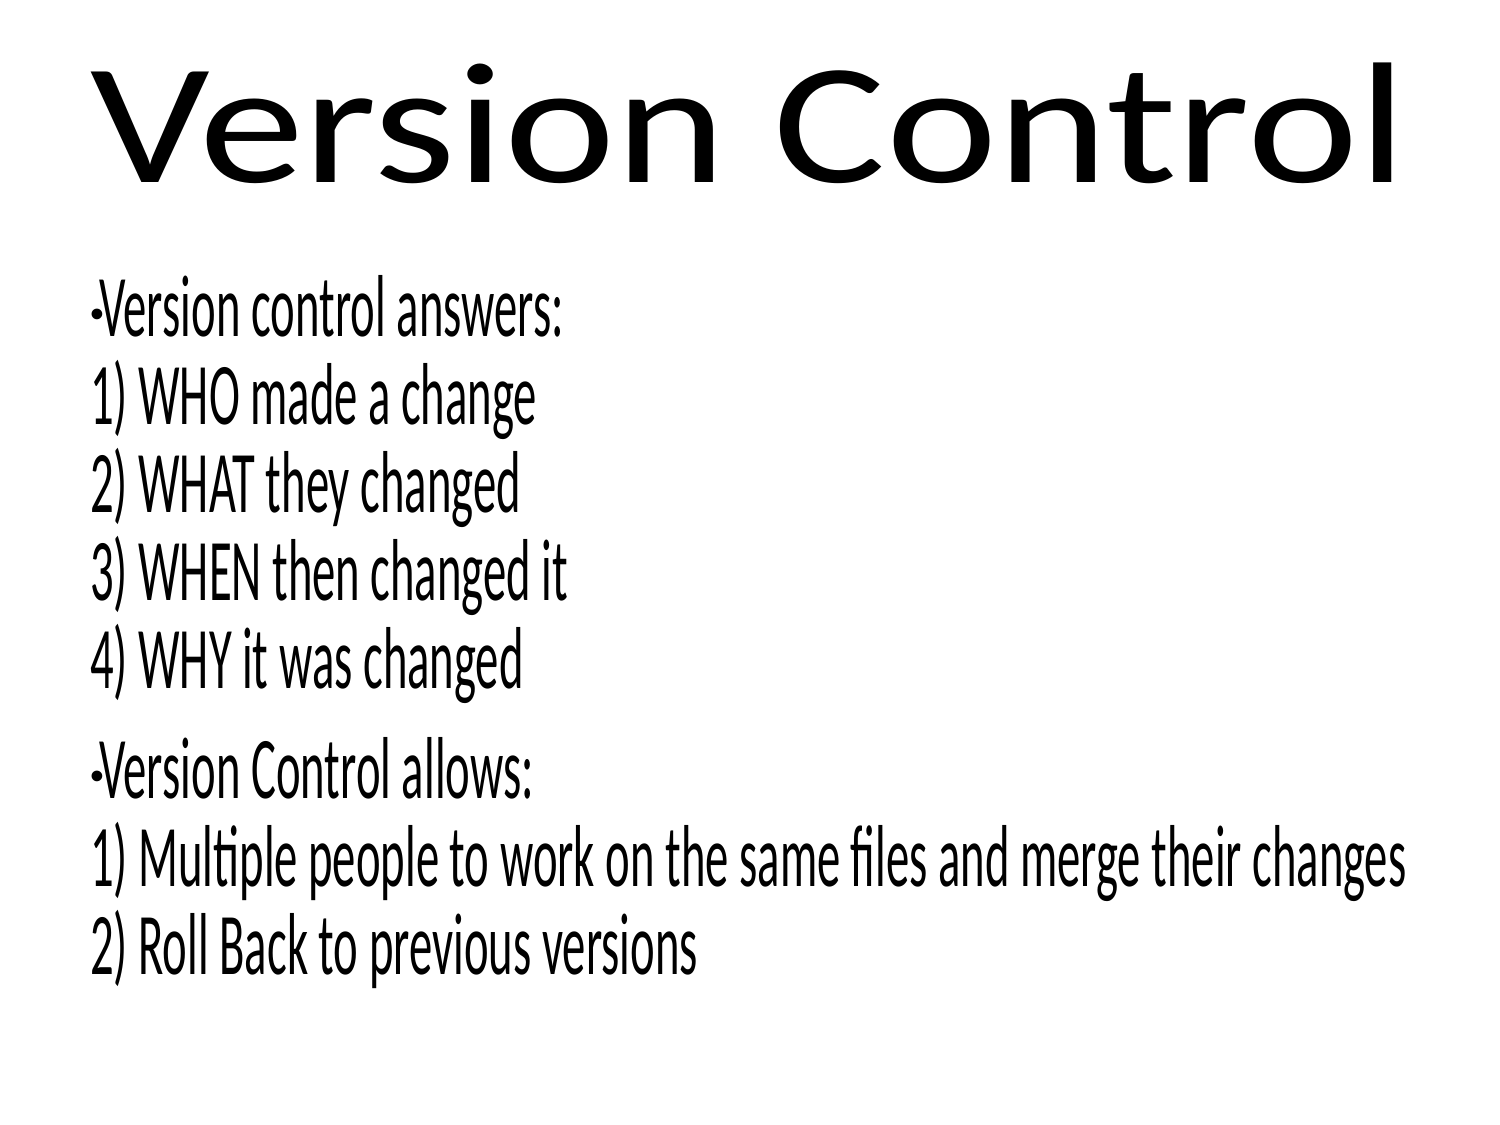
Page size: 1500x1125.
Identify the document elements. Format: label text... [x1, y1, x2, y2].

title Version Control [75, 45, 1426, 233]
list Version control answers: 1) WHO made a change 2) WHAT they changed 3) WHEN then changed it 4) WHY it was changed Version Control allows: 1) Multiple people to work on the same files and merge their changes 2) Roll Back to previous versions [75, 262, 1426, 1005]
